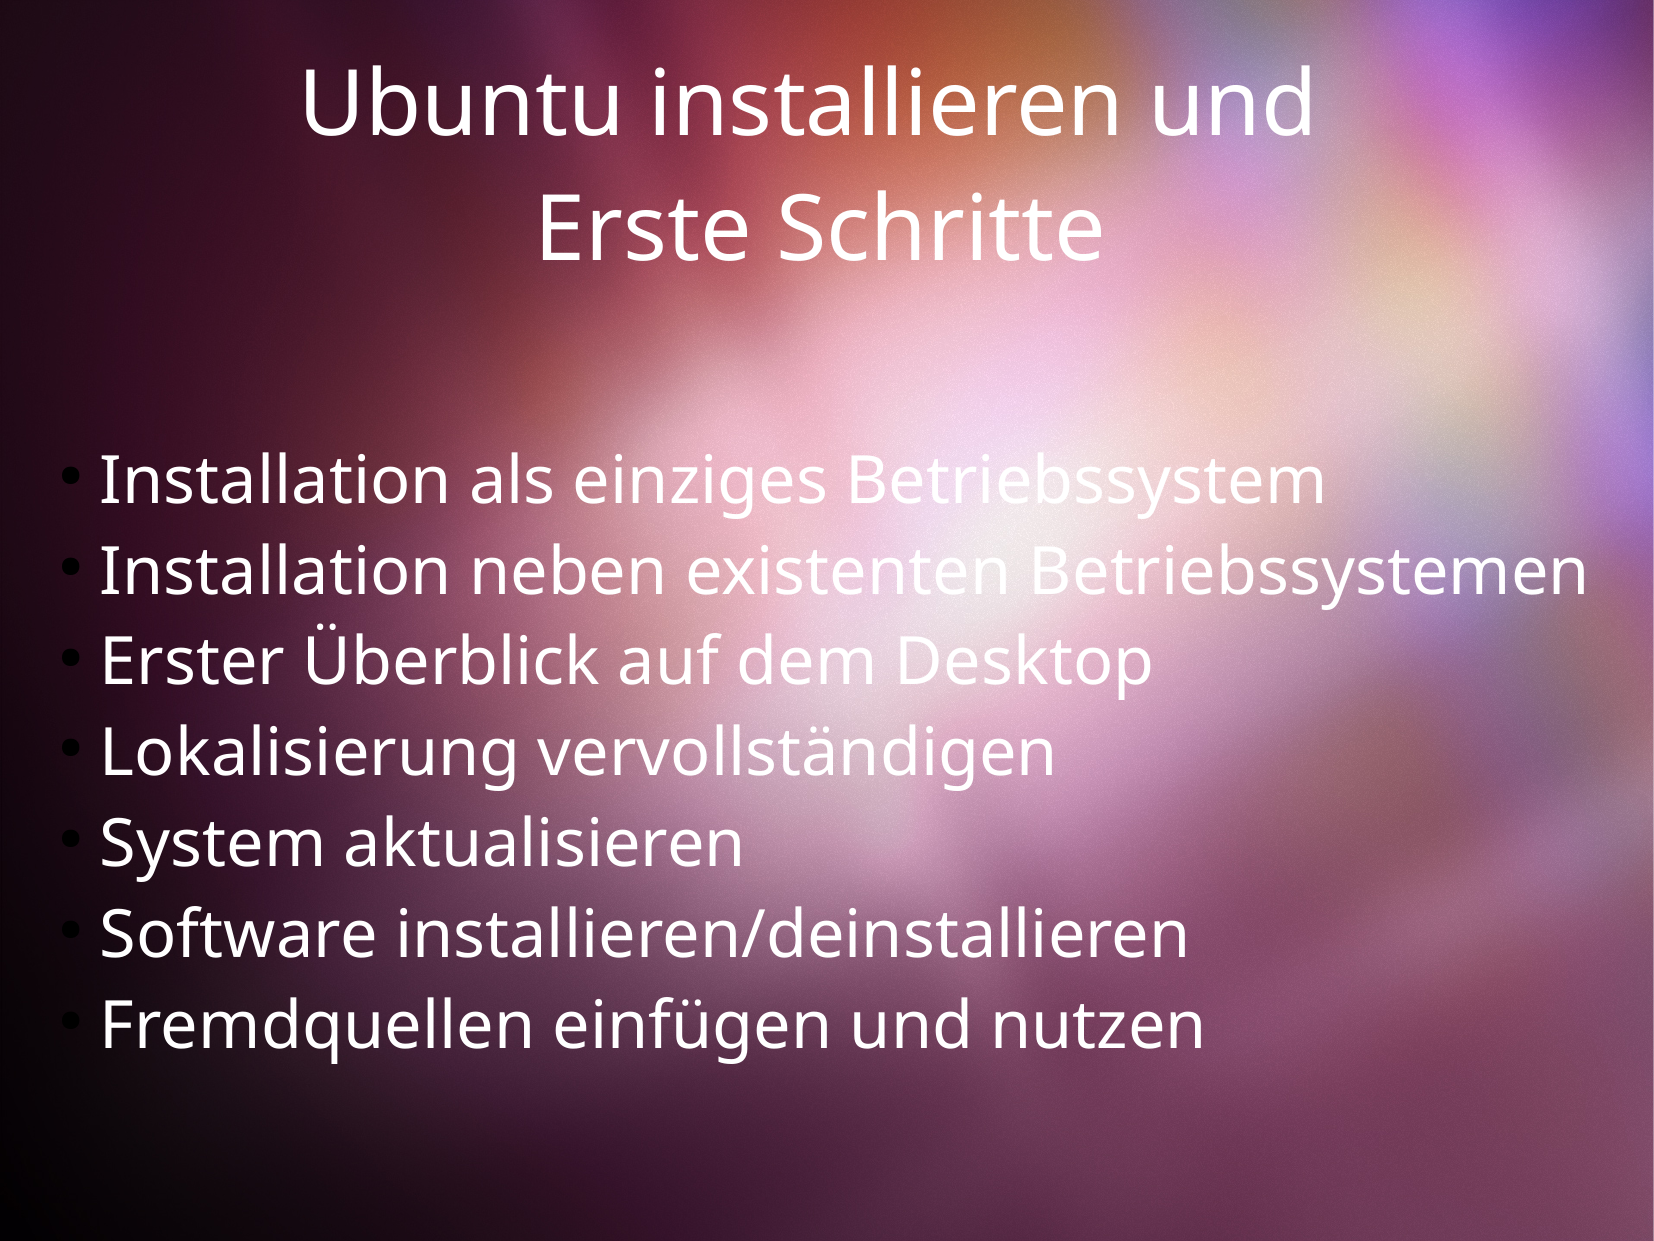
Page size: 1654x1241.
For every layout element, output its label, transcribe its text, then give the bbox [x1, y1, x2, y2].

picture [0, 0, 1654, 1241]
title Ubuntu installieren und Erste Schritte [76, 58, 1565, 266]
subtitle Installation als einziges Betriebssystem Installation neben existenten Betriebssystemen Erster Überblick auf dem Desktop Lokalisierung vervollständigen System aktualisieren Software installieren/deinstallieren Fremdquellen einfügen und nutzen [59, 295, 1601, 1114]
